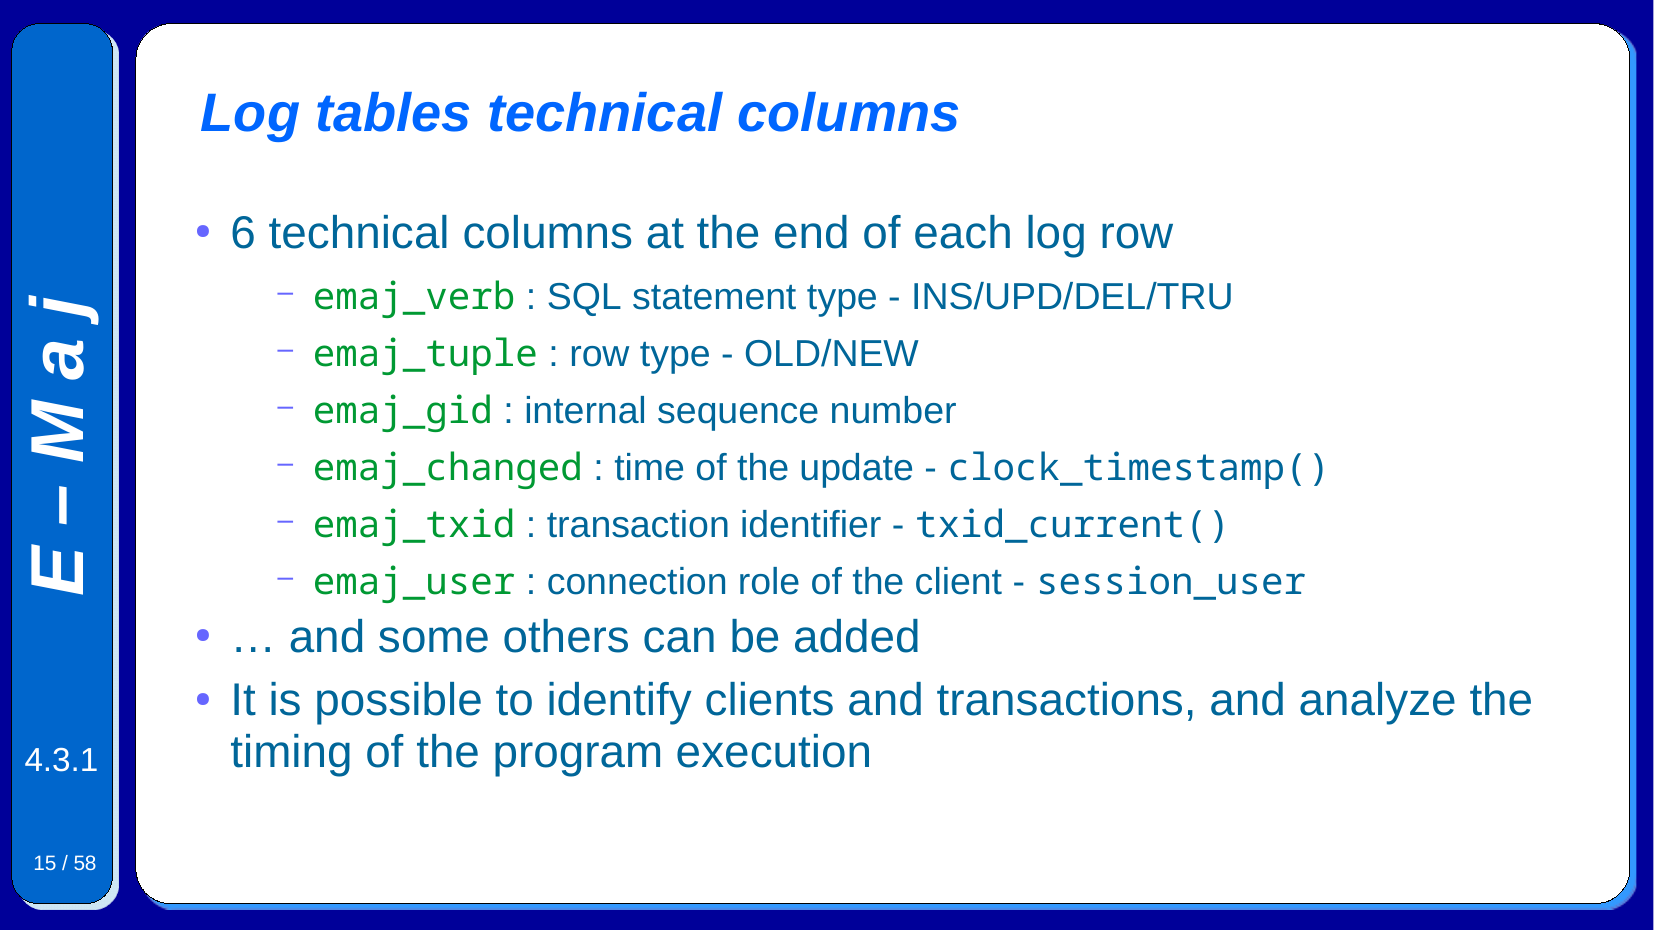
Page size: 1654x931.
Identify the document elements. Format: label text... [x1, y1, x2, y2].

list 6 technical columns at the end of each log row emaj_verb : SQL statement type - INS/UPD/DEL/TRU emaj_tuple : row type - OLD/NEW emaj_gid : internal sequence number emaj_changed : time of the update - clock_timestamp() emaj_txid : transaction identifier - txid_current() emaj_user : connection role of the client - session_user … and some others can be added It is possible to identify clients and transactions, and analyze the timing of the program execution [177, 206, 1587, 846]
title Log tables technical columns [200, 34, 1575, 191]
